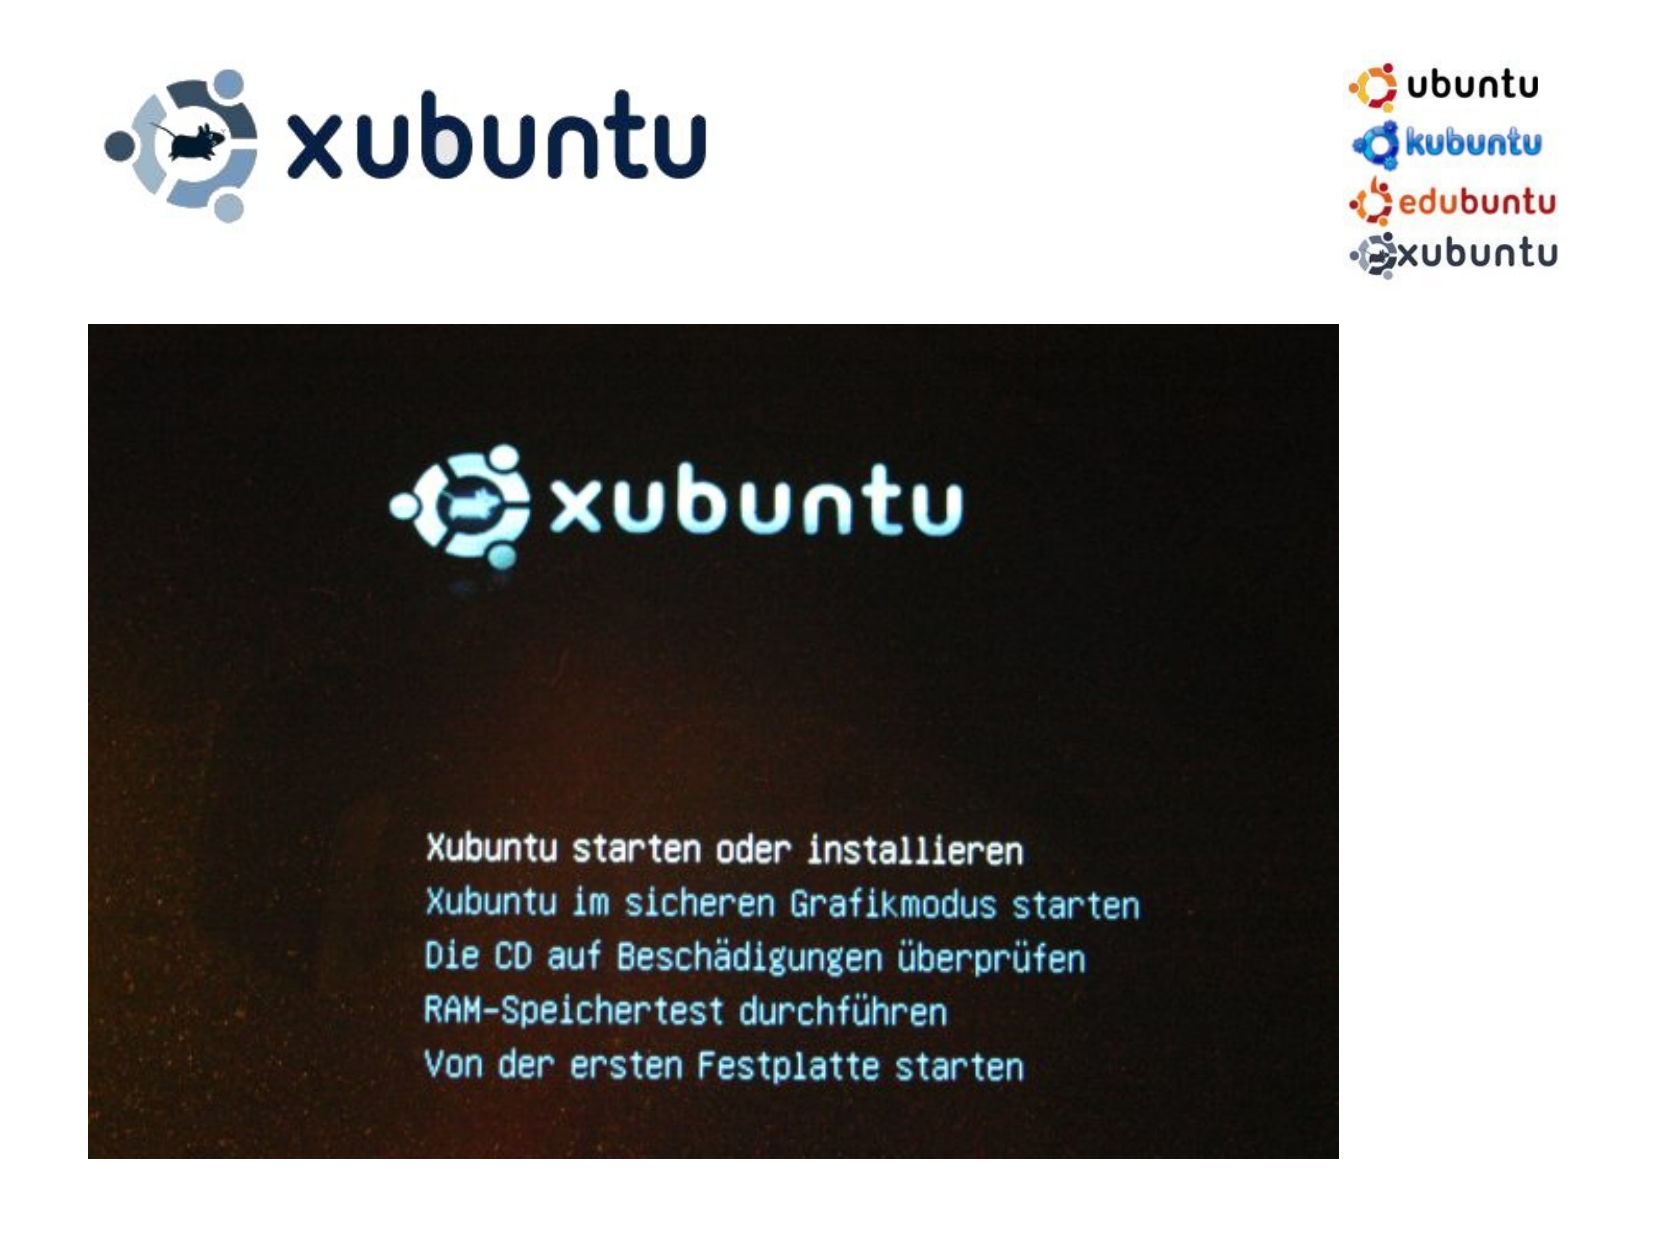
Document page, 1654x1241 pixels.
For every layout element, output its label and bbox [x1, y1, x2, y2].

picture [88, 60, 739, 237]
picture [88, 324, 1339, 1159]
picture [1343, 50, 1565, 296]
